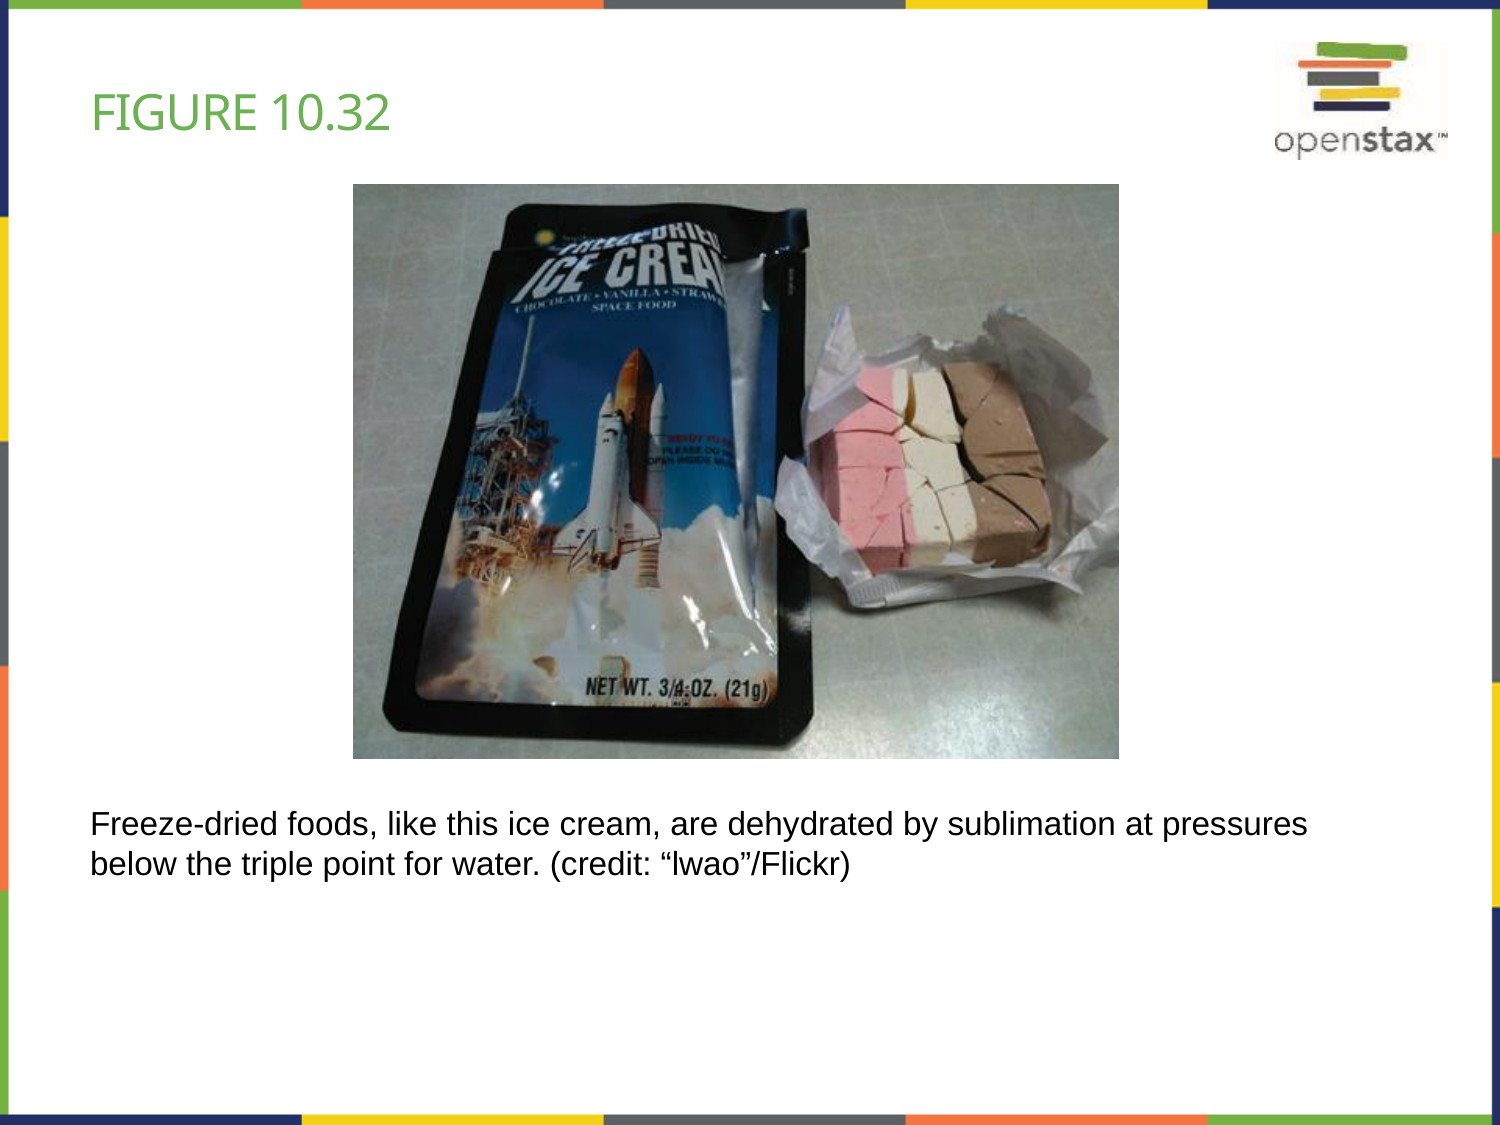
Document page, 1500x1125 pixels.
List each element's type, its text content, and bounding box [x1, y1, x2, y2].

list Freeze-dried foods, like this ice cream, are dehydrated by sublimation at pressures below the triple point for water. (credit: “lwao”/Flickr) [75, 794, 1398, 986]
title Figure 10.32 [75, 39, 1398, 148]
picture [0, 0, 1500, 1125]
